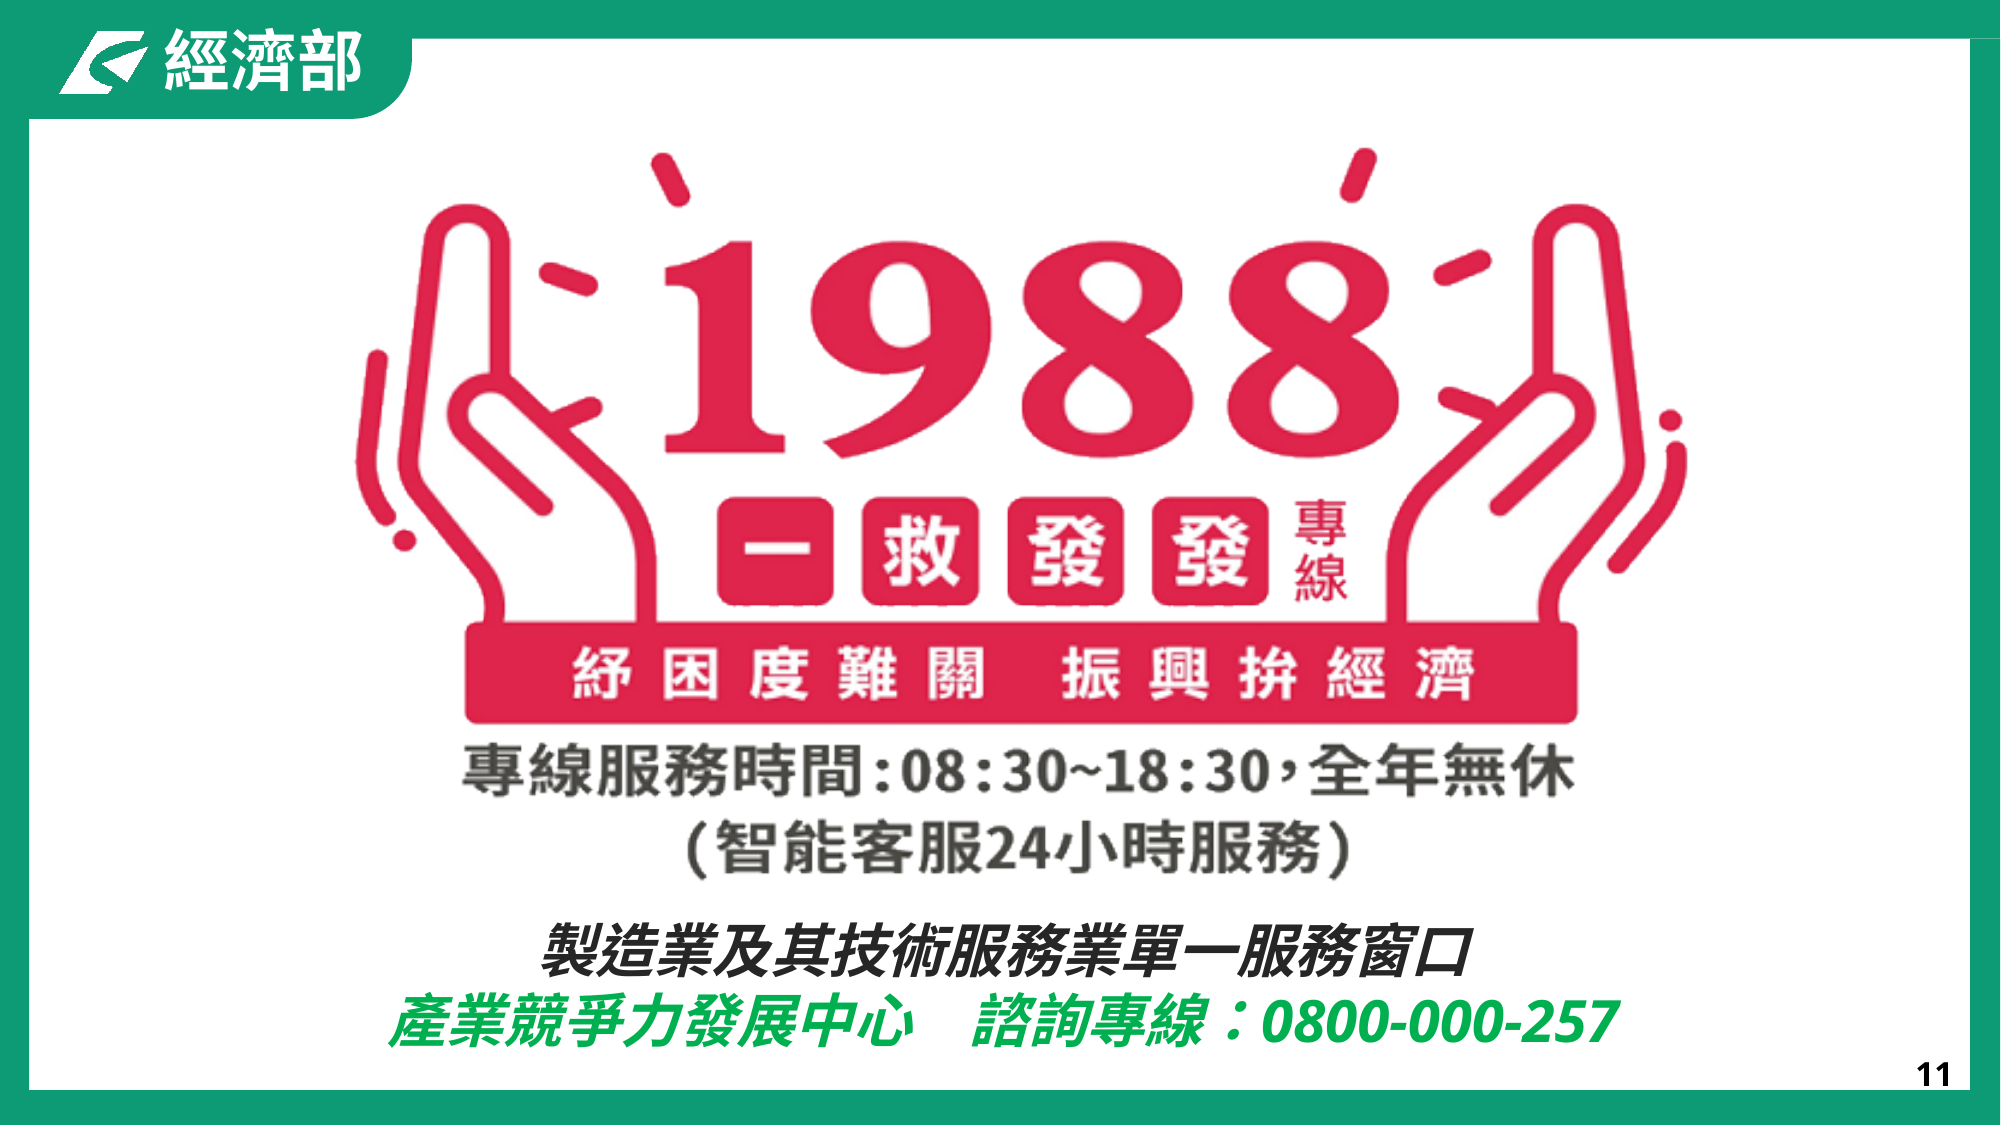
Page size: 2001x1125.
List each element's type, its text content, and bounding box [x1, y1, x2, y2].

text_box 11 [1518, 1043, 1969, 1104]
text_box 製造業及其技術服務業單一服務窗口 產業競爭力發展中心 諮詢專線：0800-000-257 [69, 914, 1937, 1055]
picture [58, 31, 149, 94]
picture [342, 119, 1722, 894]
